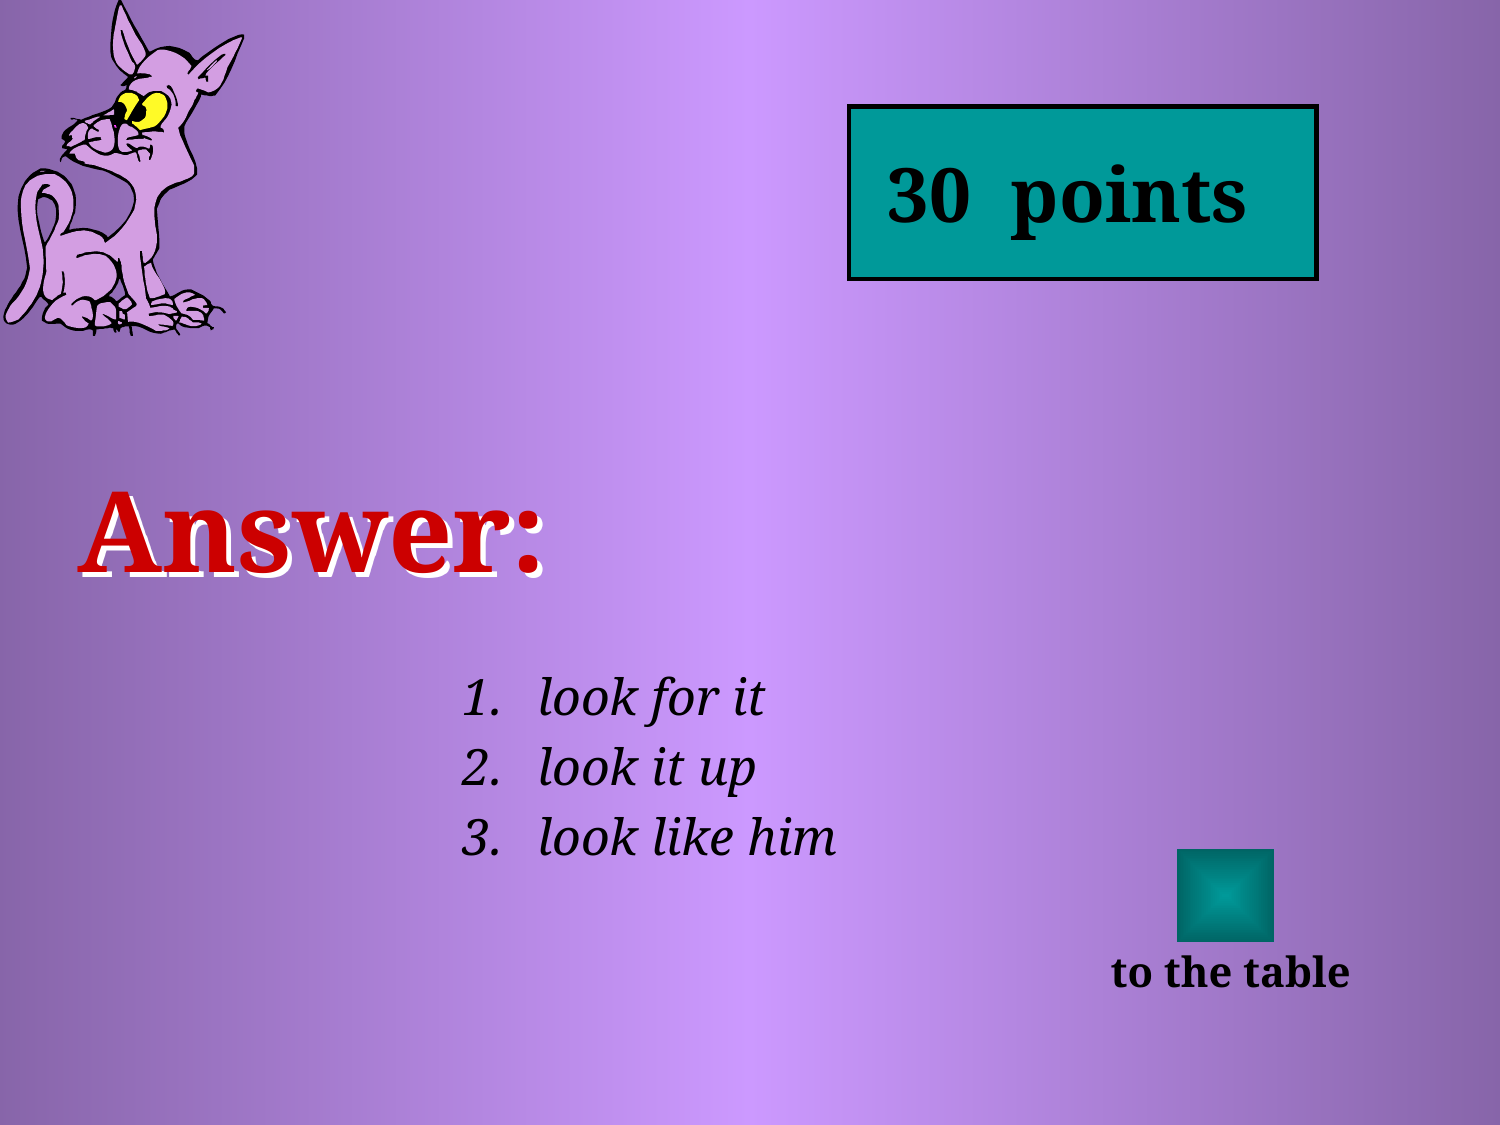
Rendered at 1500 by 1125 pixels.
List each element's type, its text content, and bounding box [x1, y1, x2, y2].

text_box to the table [1056, 938, 1405, 1004]
title Answer: [63, 434, 820, 621]
text_box [848, 106, 1317, 280]
text_box look for it look it up look like him [297, 657, 996, 873]
text_box [1177, 849, 1274, 942]
text_box 30 points [873, 140, 1286, 245]
